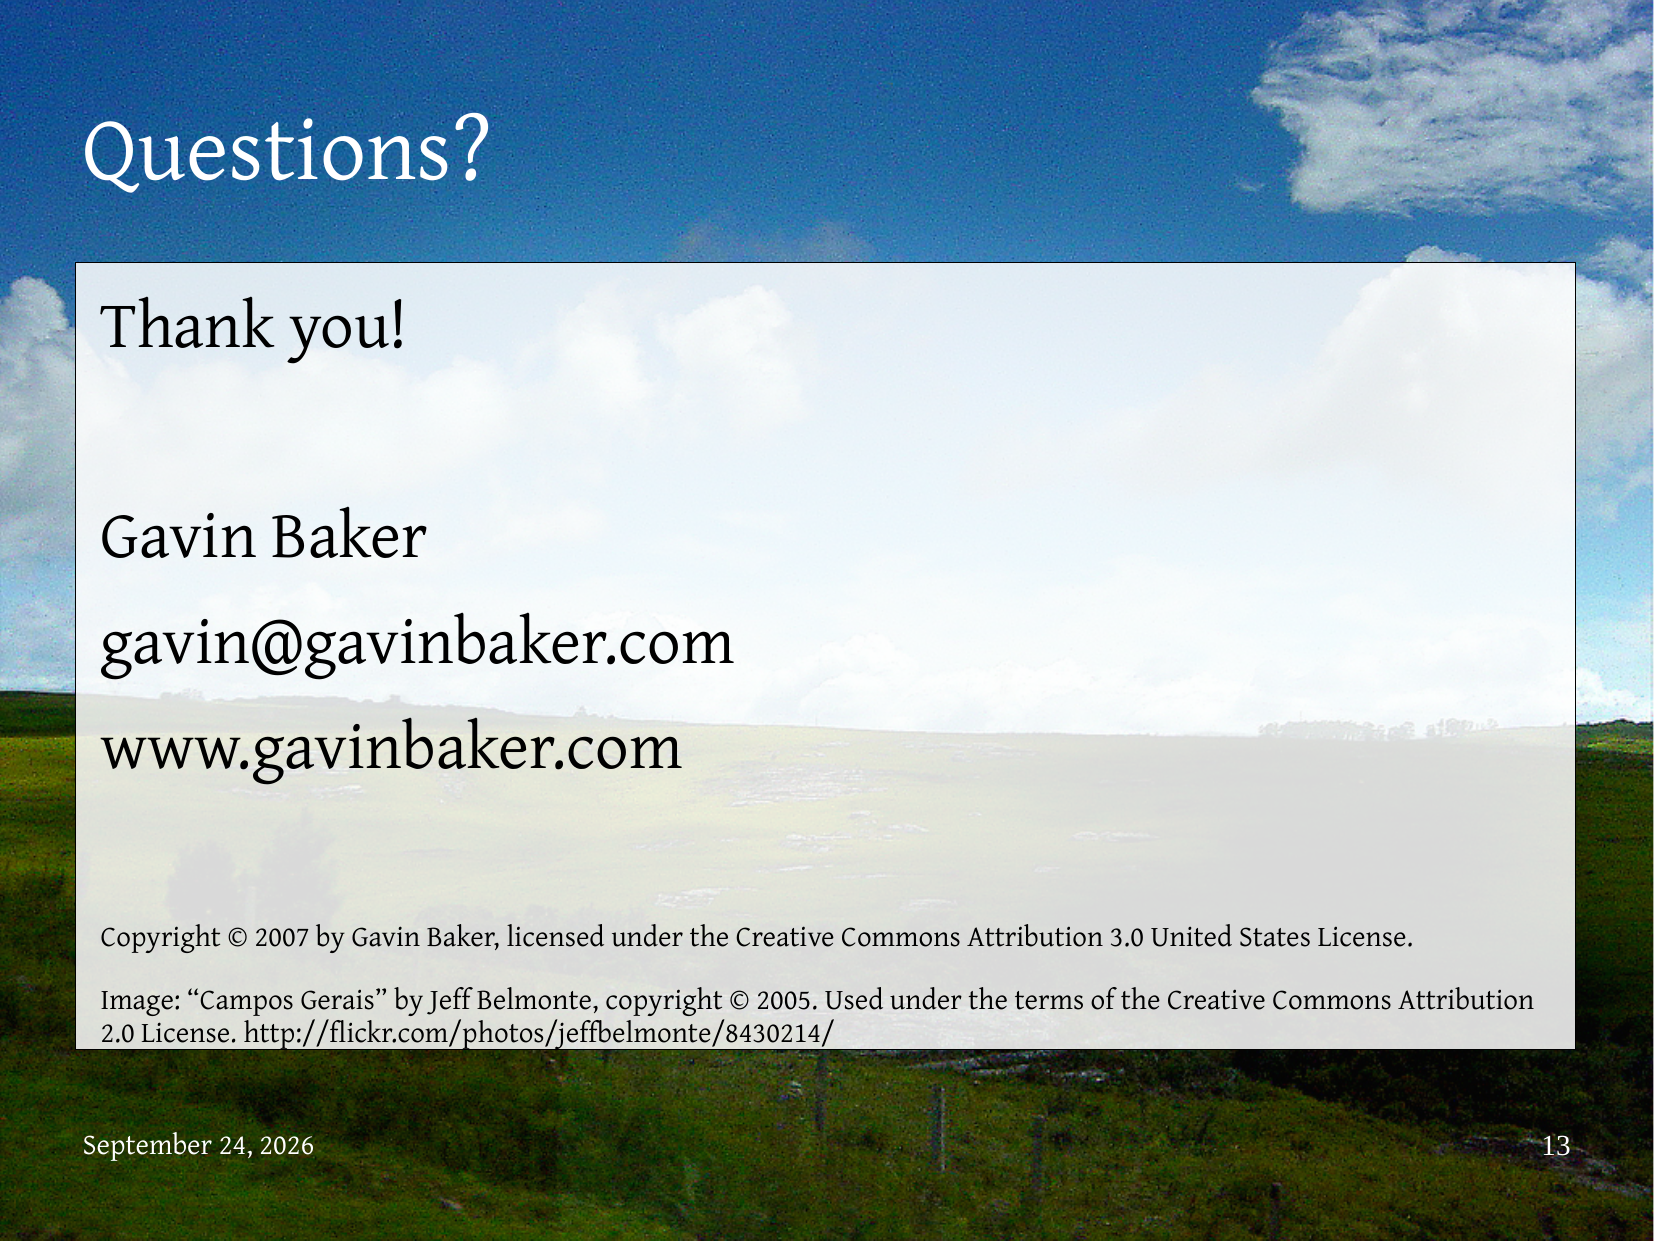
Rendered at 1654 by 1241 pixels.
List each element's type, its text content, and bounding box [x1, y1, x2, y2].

picture [0, 0, 1654, 1241]
title Questions? [82, 56, 1571, 250]
list Thank you! Gavin Baker gavin@gavinbaker.com www.gavinbaker.com Copyright © 2007 by Gavin Baker, licensed under the Creative Commons Attribution 3.0 United States License. Image: “Campos Gerais” by Jeff Belmonte, copyright © 2005. Used under the terms of the Creative Commons Attribution 2.0 License. http://flickr.com/photos/jeffbelmonte/8430214/ [82, 290, 1571, 1094]
